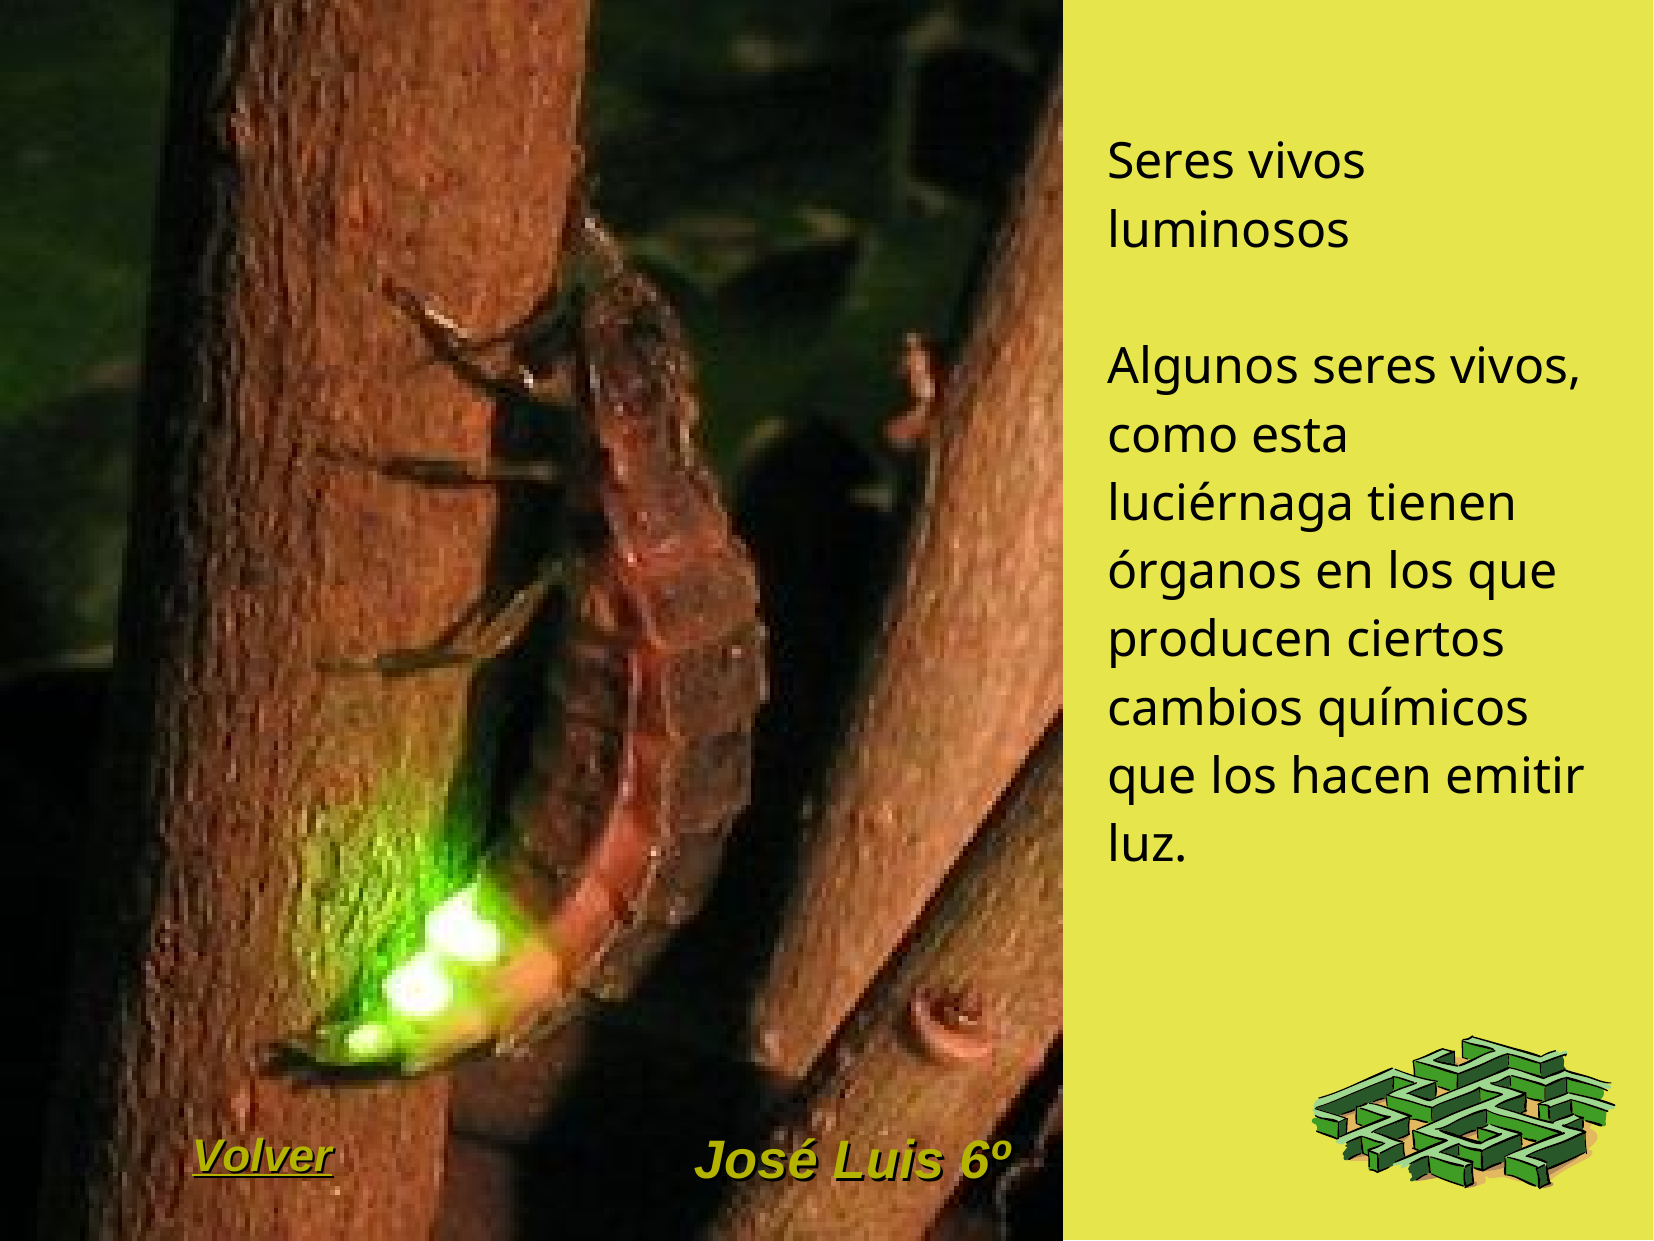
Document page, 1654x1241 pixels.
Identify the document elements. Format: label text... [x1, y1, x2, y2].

picture [0, 0, 1063, 1241]
text_box Seres vivos luminosos Algunos seres vivos, como esta luciérnaga tienen órganos en los que producen ciertos cambios químicos que los hacen emitir luz. [1092, 118, 1625, 689]
text_box Volver [177, 1122, 473, 1189]
text_box José Luis 6º [679, 1122, 1270, 1198]
